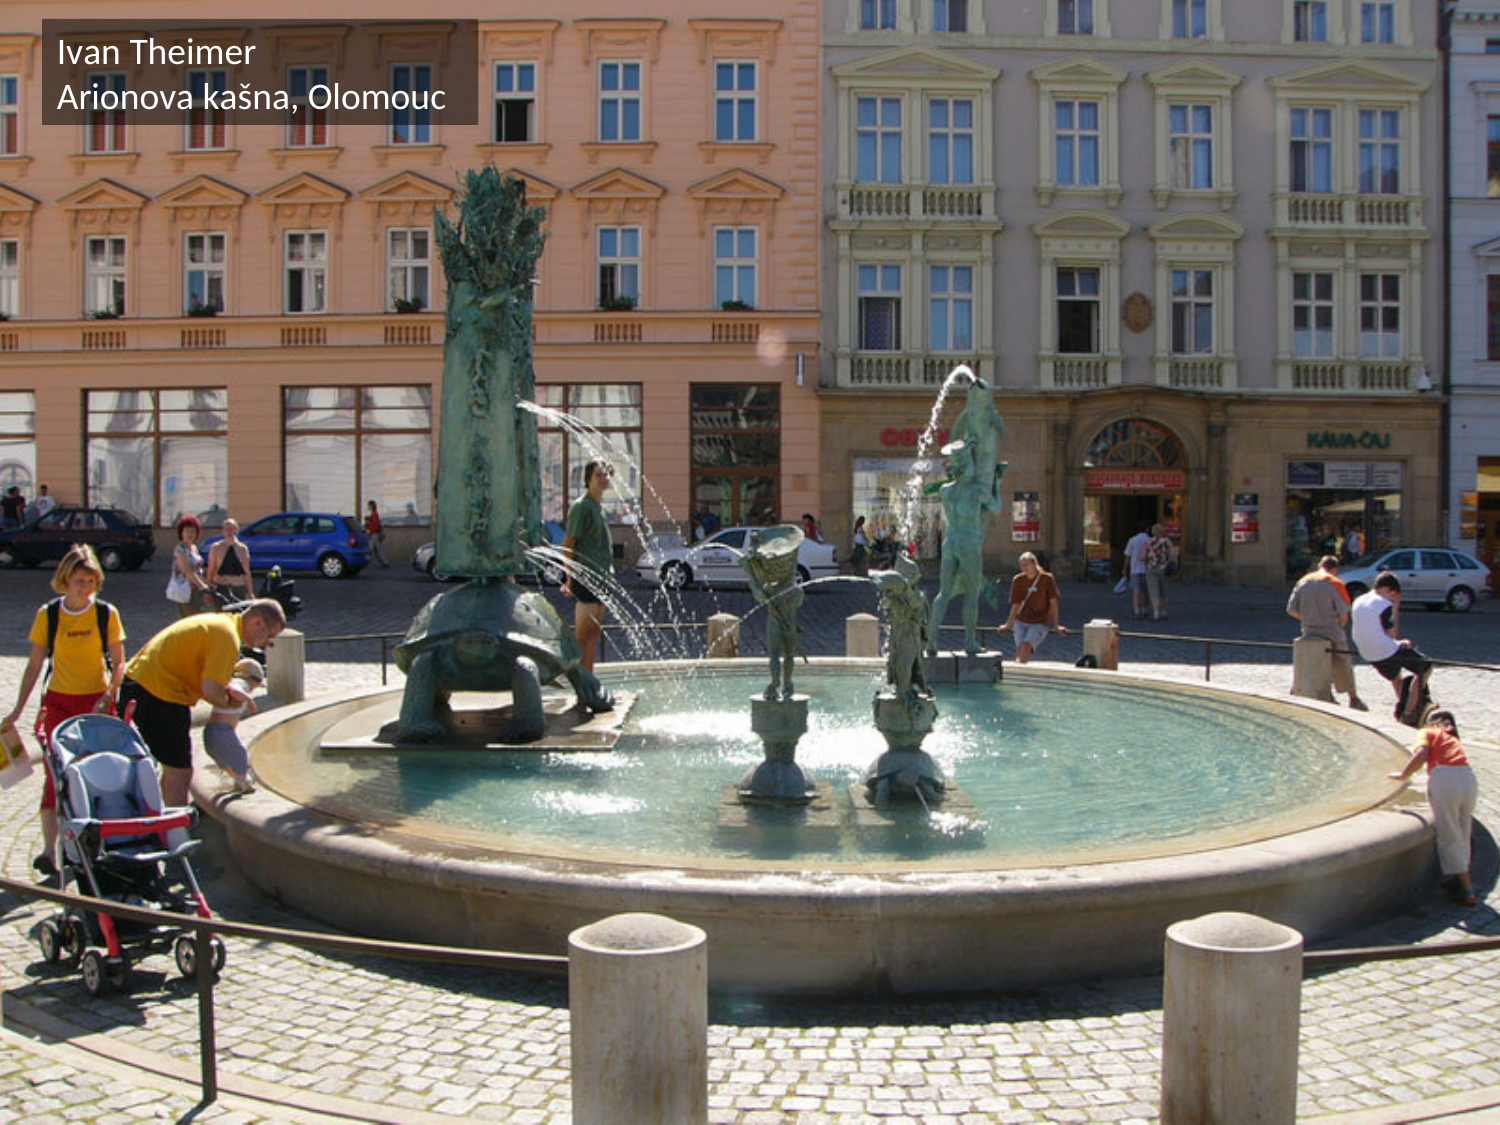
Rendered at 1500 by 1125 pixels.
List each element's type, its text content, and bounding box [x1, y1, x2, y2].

text_box Ivan Theimer Arionova kašna, Olomouc [42, 18, 703, 125]
picture [0, 0, 1500, 1125]
